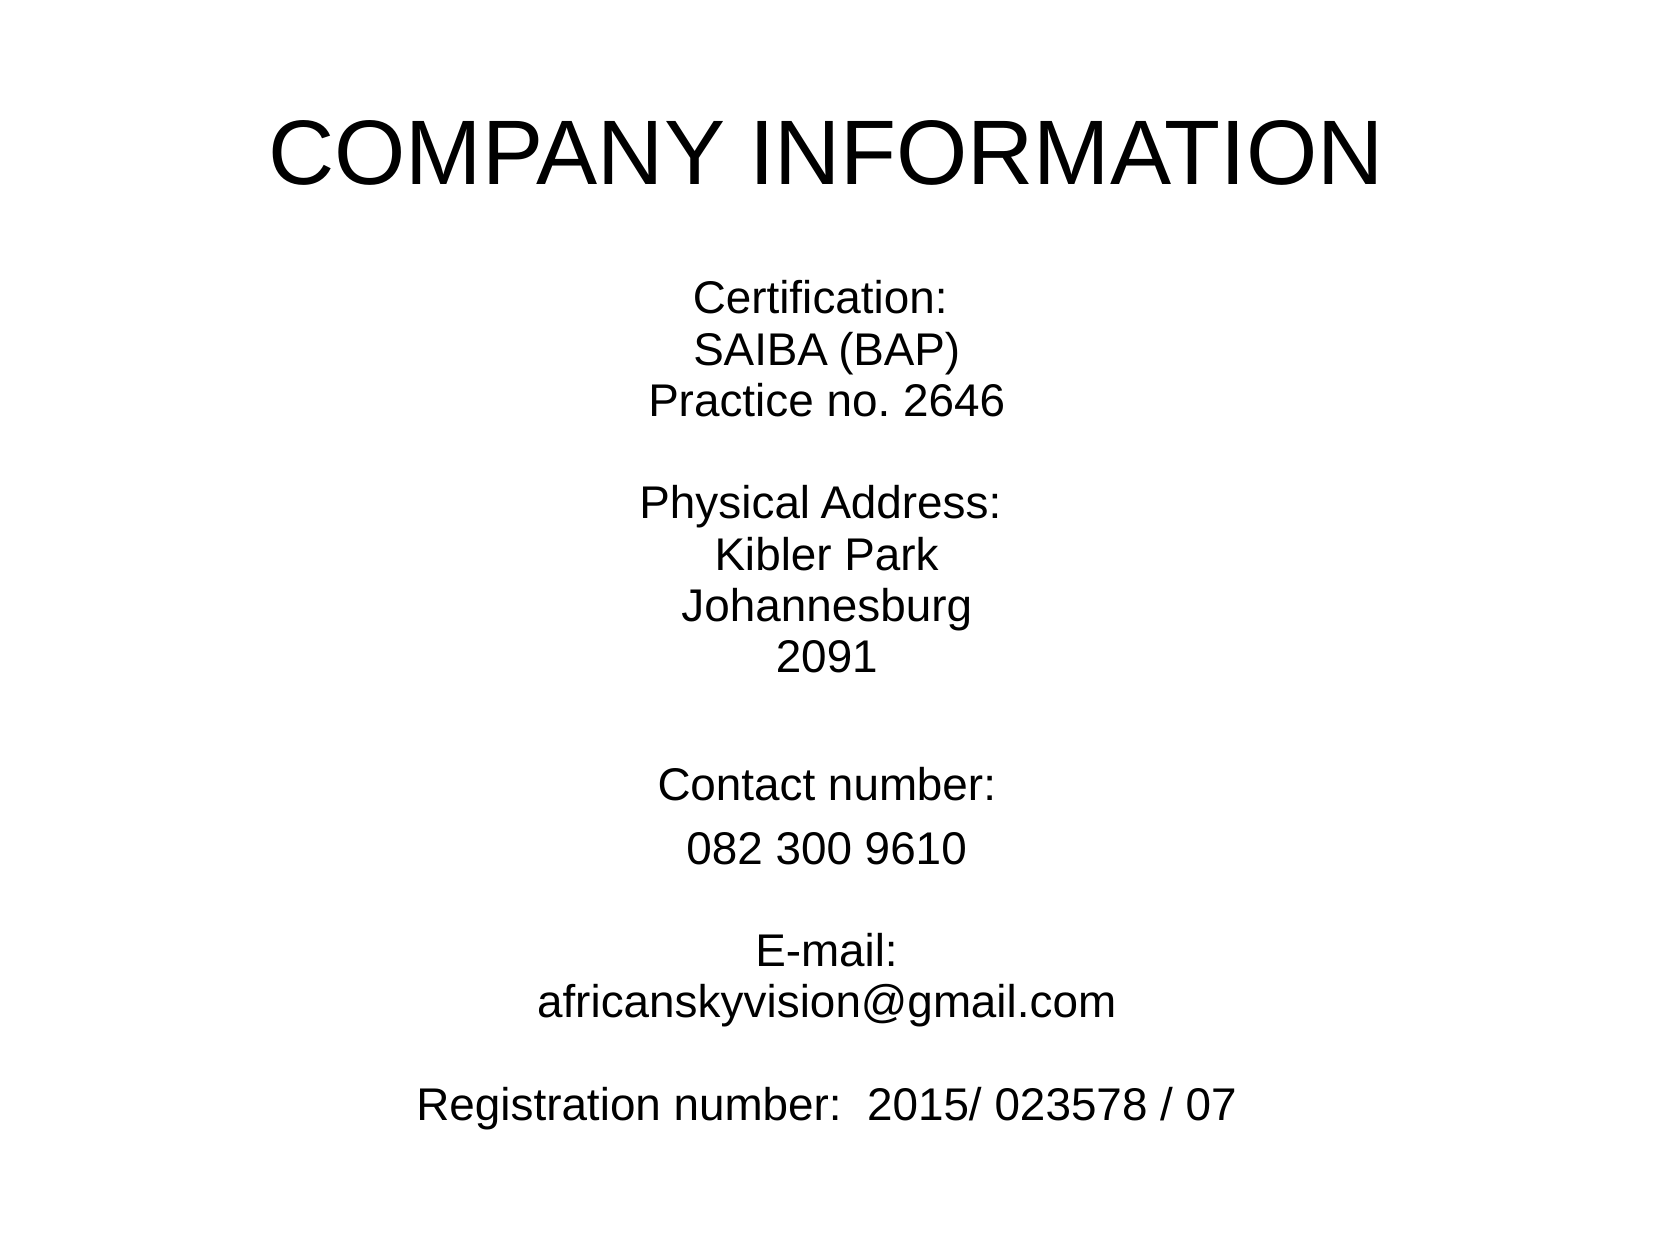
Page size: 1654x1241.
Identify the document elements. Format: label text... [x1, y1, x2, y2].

title COMPANY INFORMATION [82, 49, 1571, 221]
subtitle Certification: SAIBA (BAP) Practice no. 2646 Physical Address: Kibler Park Johannesburg 2091 Contact number: 082 300 9610 E-mail: africanskyvision@gmail.com Registration number: 2015/ 023578 / 07 [82, 221, 1571, 1131]
